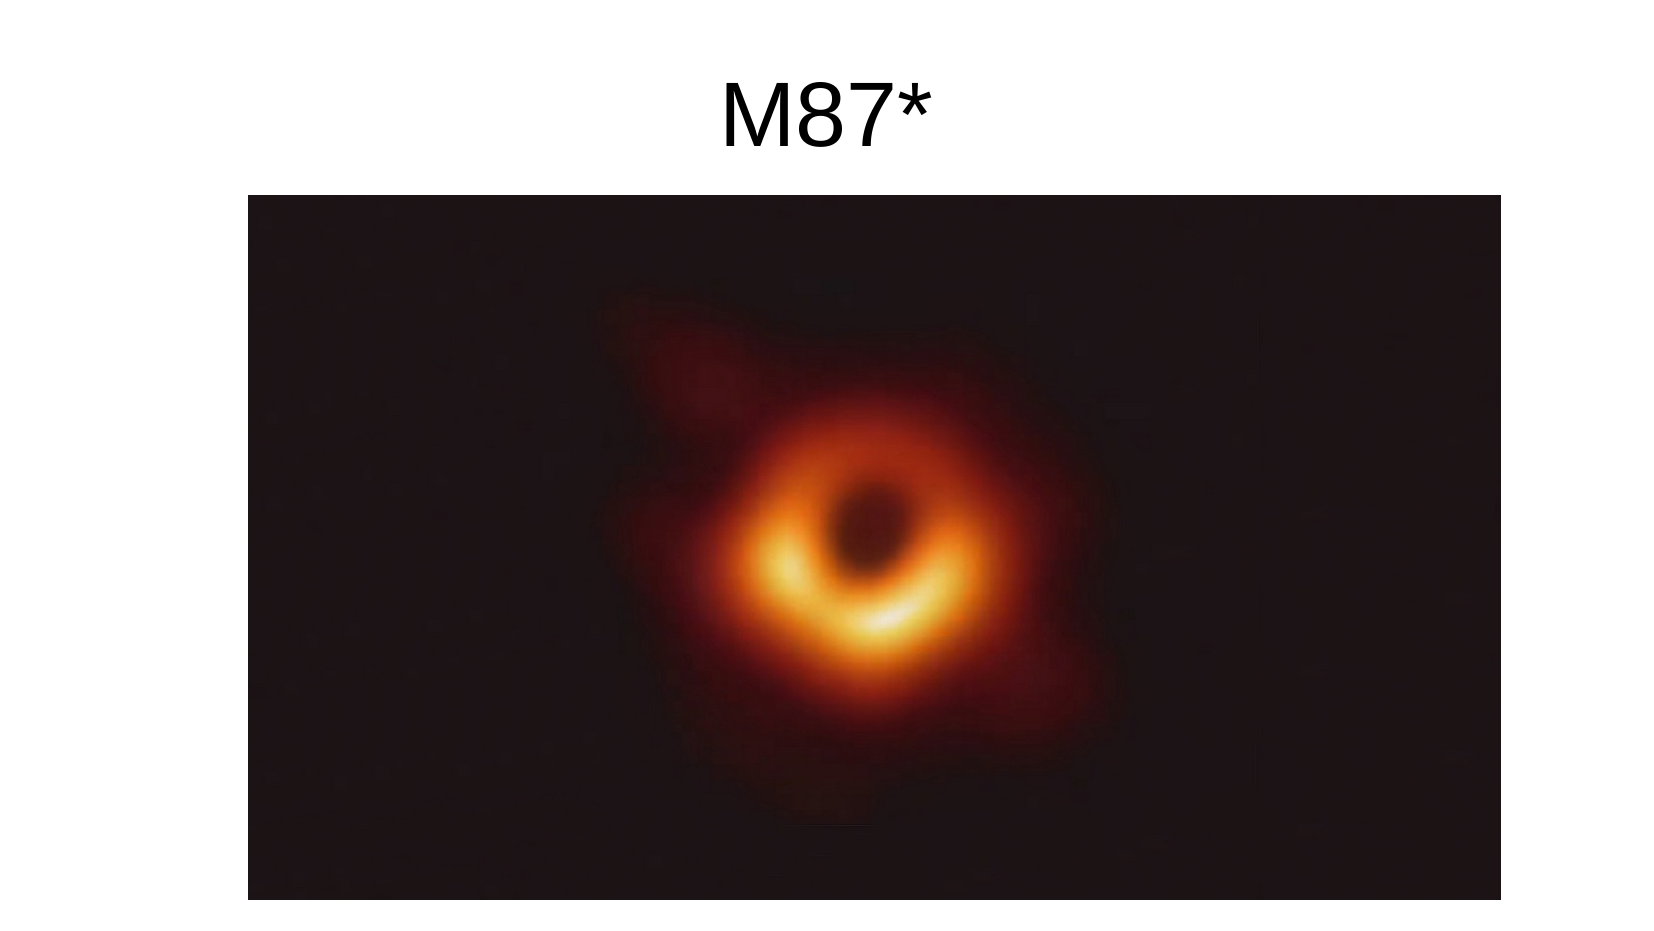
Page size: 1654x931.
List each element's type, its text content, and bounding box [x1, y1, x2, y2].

picture [248, 195, 1501, 900]
title M87* [82, 37, 1571, 193]
